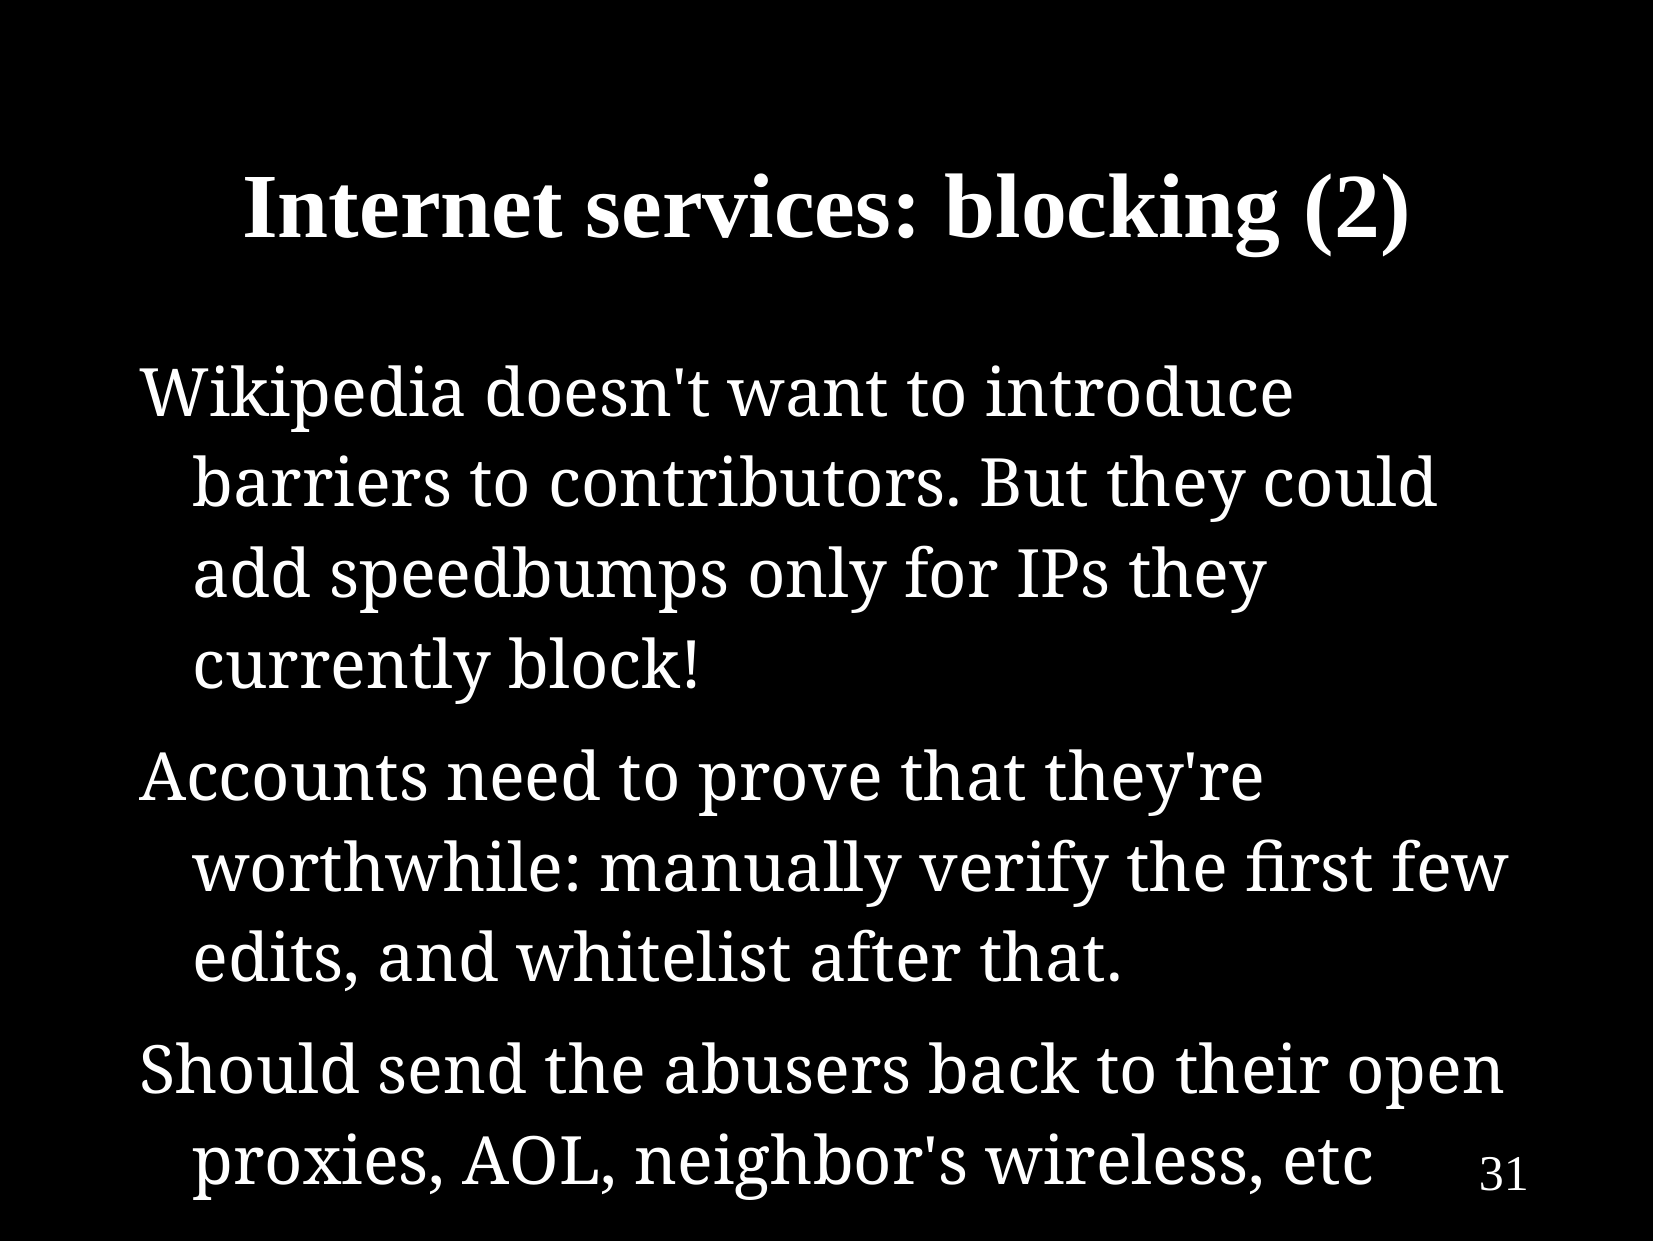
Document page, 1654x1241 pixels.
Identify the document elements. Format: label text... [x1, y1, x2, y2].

title Internet services: blocking (2) [121, 102, 1534, 311]
list Wikipedia doesn't want to introduce barriers to contributors. But they could add speedbumps only for IPs they currently block! Accounts need to prove that they're worthwhile: manually verify the first few edits, and whitelist after that. Should send the abusers back to their open proxies, AOL, neighbor's wireless, etc [121, 344, 1534, 1162]
